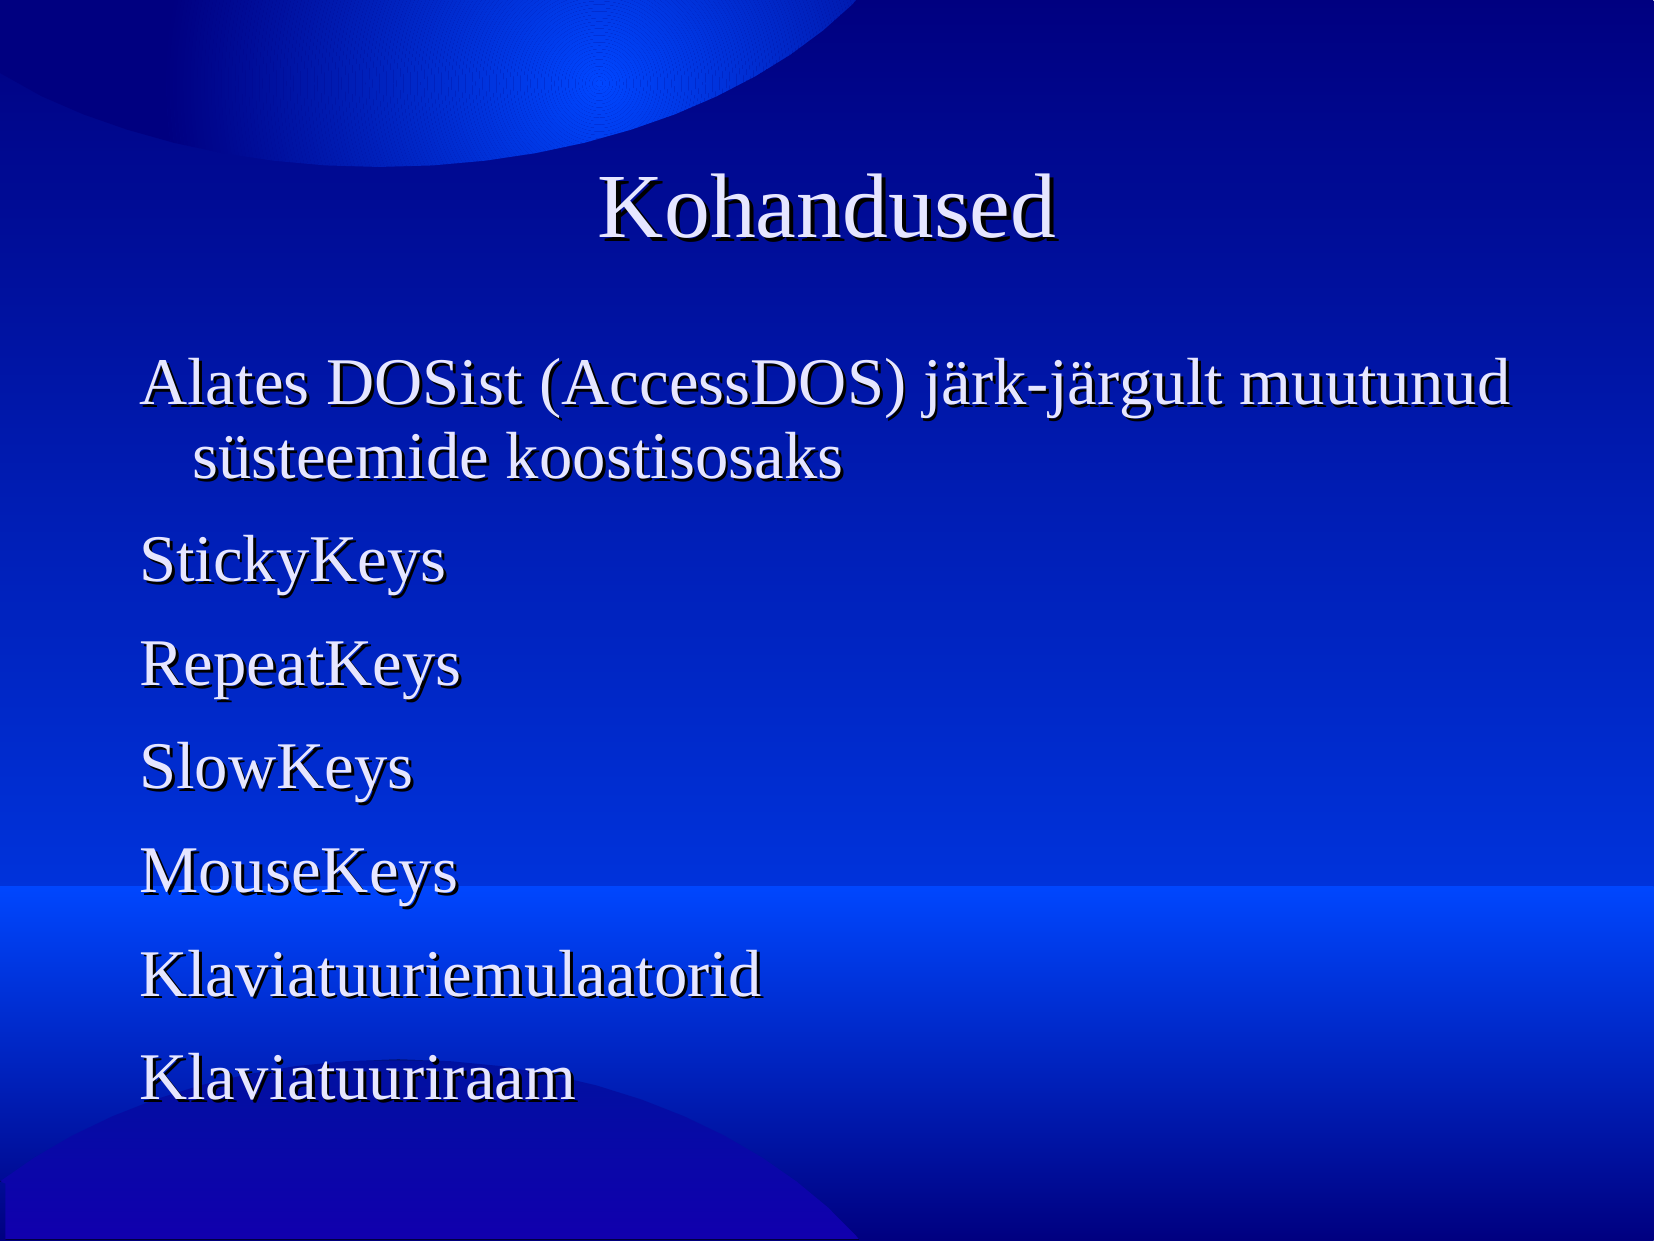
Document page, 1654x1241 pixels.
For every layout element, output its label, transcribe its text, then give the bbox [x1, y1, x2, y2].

list Alates DOSist (AccessDOS) järk-järgult muutunud süsteemide koostisosaks StickyKeys RepeatKeys SlowKeys MouseKeys Klaviatuuriemulaatorid Klaviatuuriraam [121, 344, 1534, 1127]
title Kohandused [121, 102, 1534, 311]
